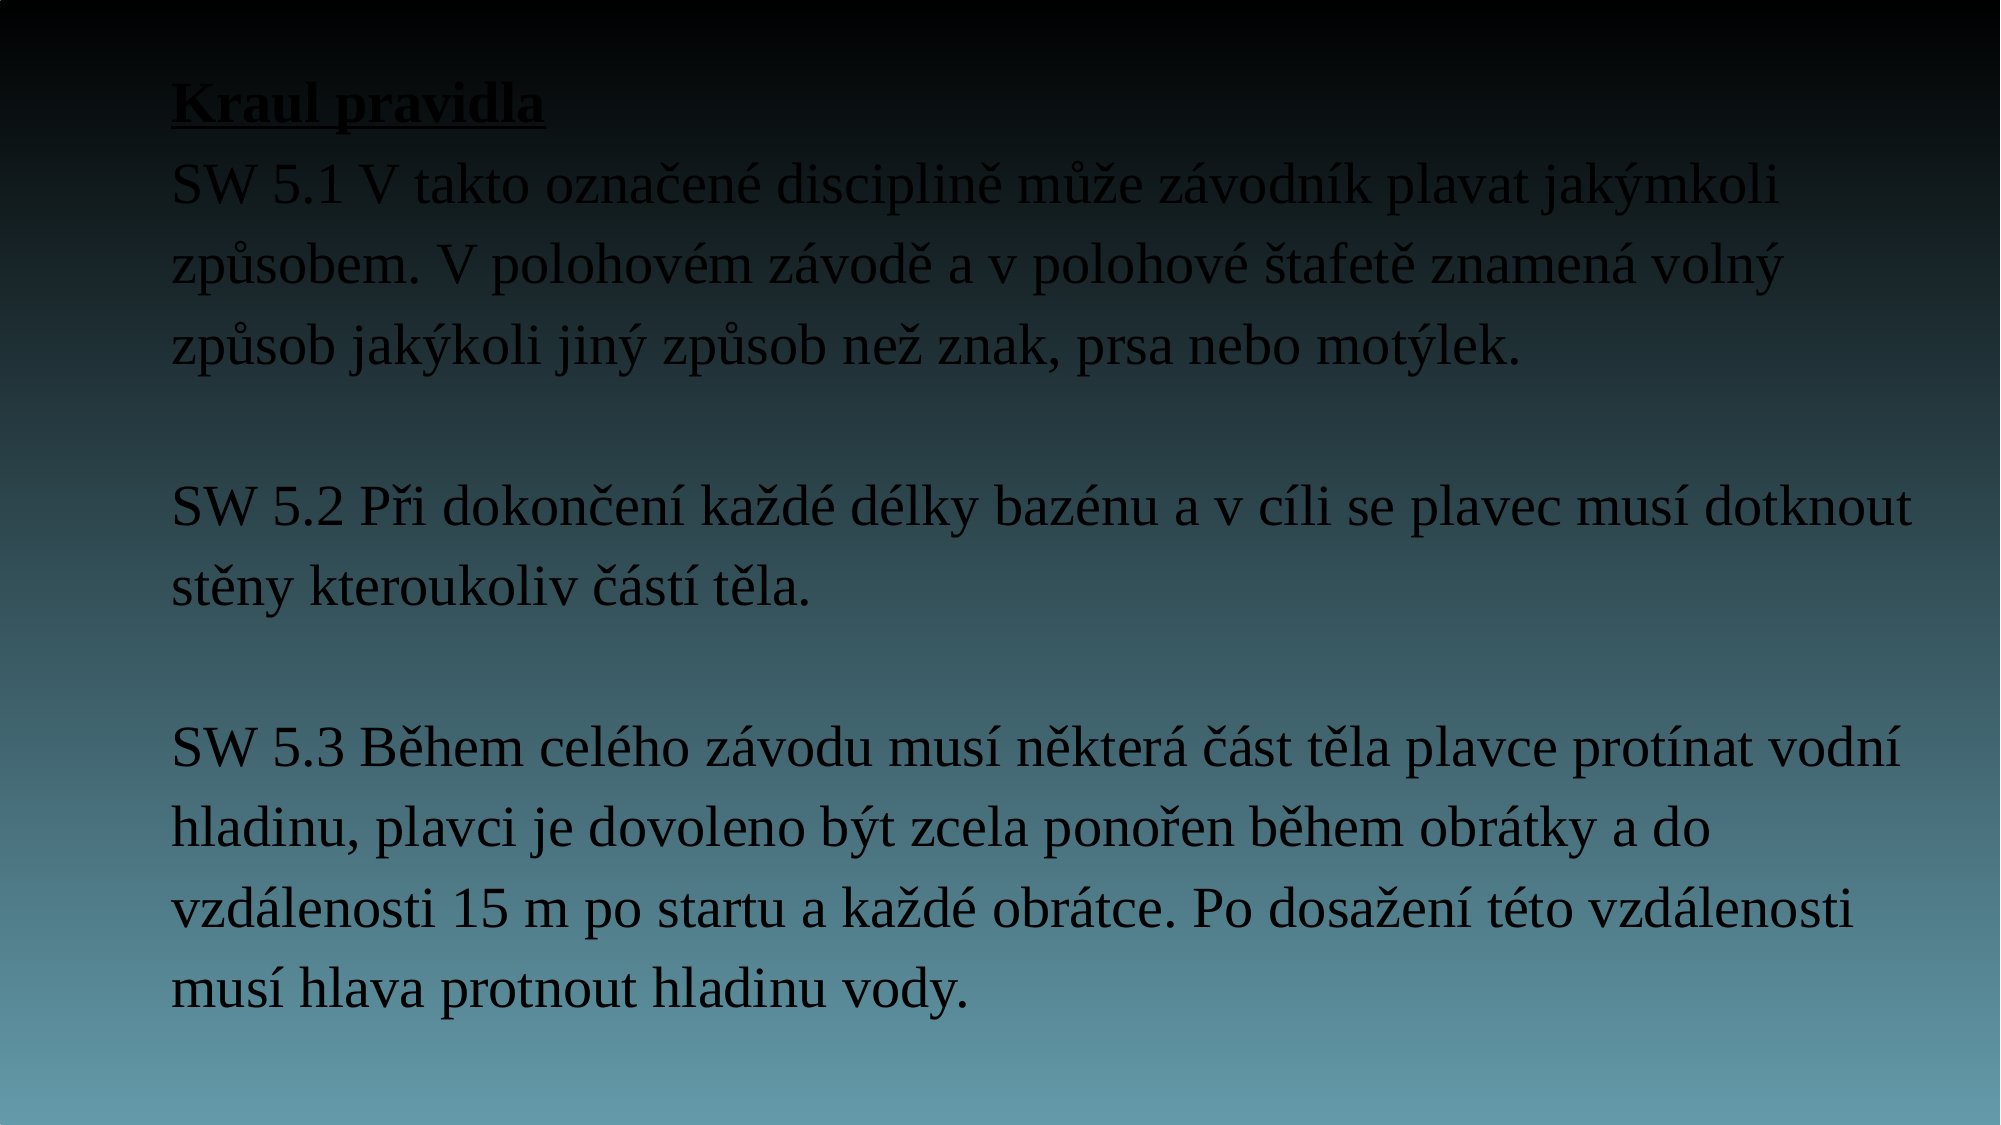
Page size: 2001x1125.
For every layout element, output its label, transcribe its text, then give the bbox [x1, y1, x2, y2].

text_box Kraul pravidla SW 5.1 V takto označené disciplině může závodník plavat jakýmkoli způsobem. V polohovém závodě a v polohové štafetě znamená volný způsob jakýkoli jiný způsob než znak, prsa nebo motýlek. SW 5.2 Při dokončení každé délky bazénu a v cíli se plavec musí dotknout stěny kteroukoliv částí těla. SW 5.3 Během celého závodu musí některá část těla plavce protínat vodní hladinu, plavci je dovoleno být zcela ponořen během obrátky a do vzdálenosti 15 m po startu a každé obrátce. Po dosažení této vzdálenosti musí hlava protnout hladinu vody. [81, 46, 1945, 1027]
